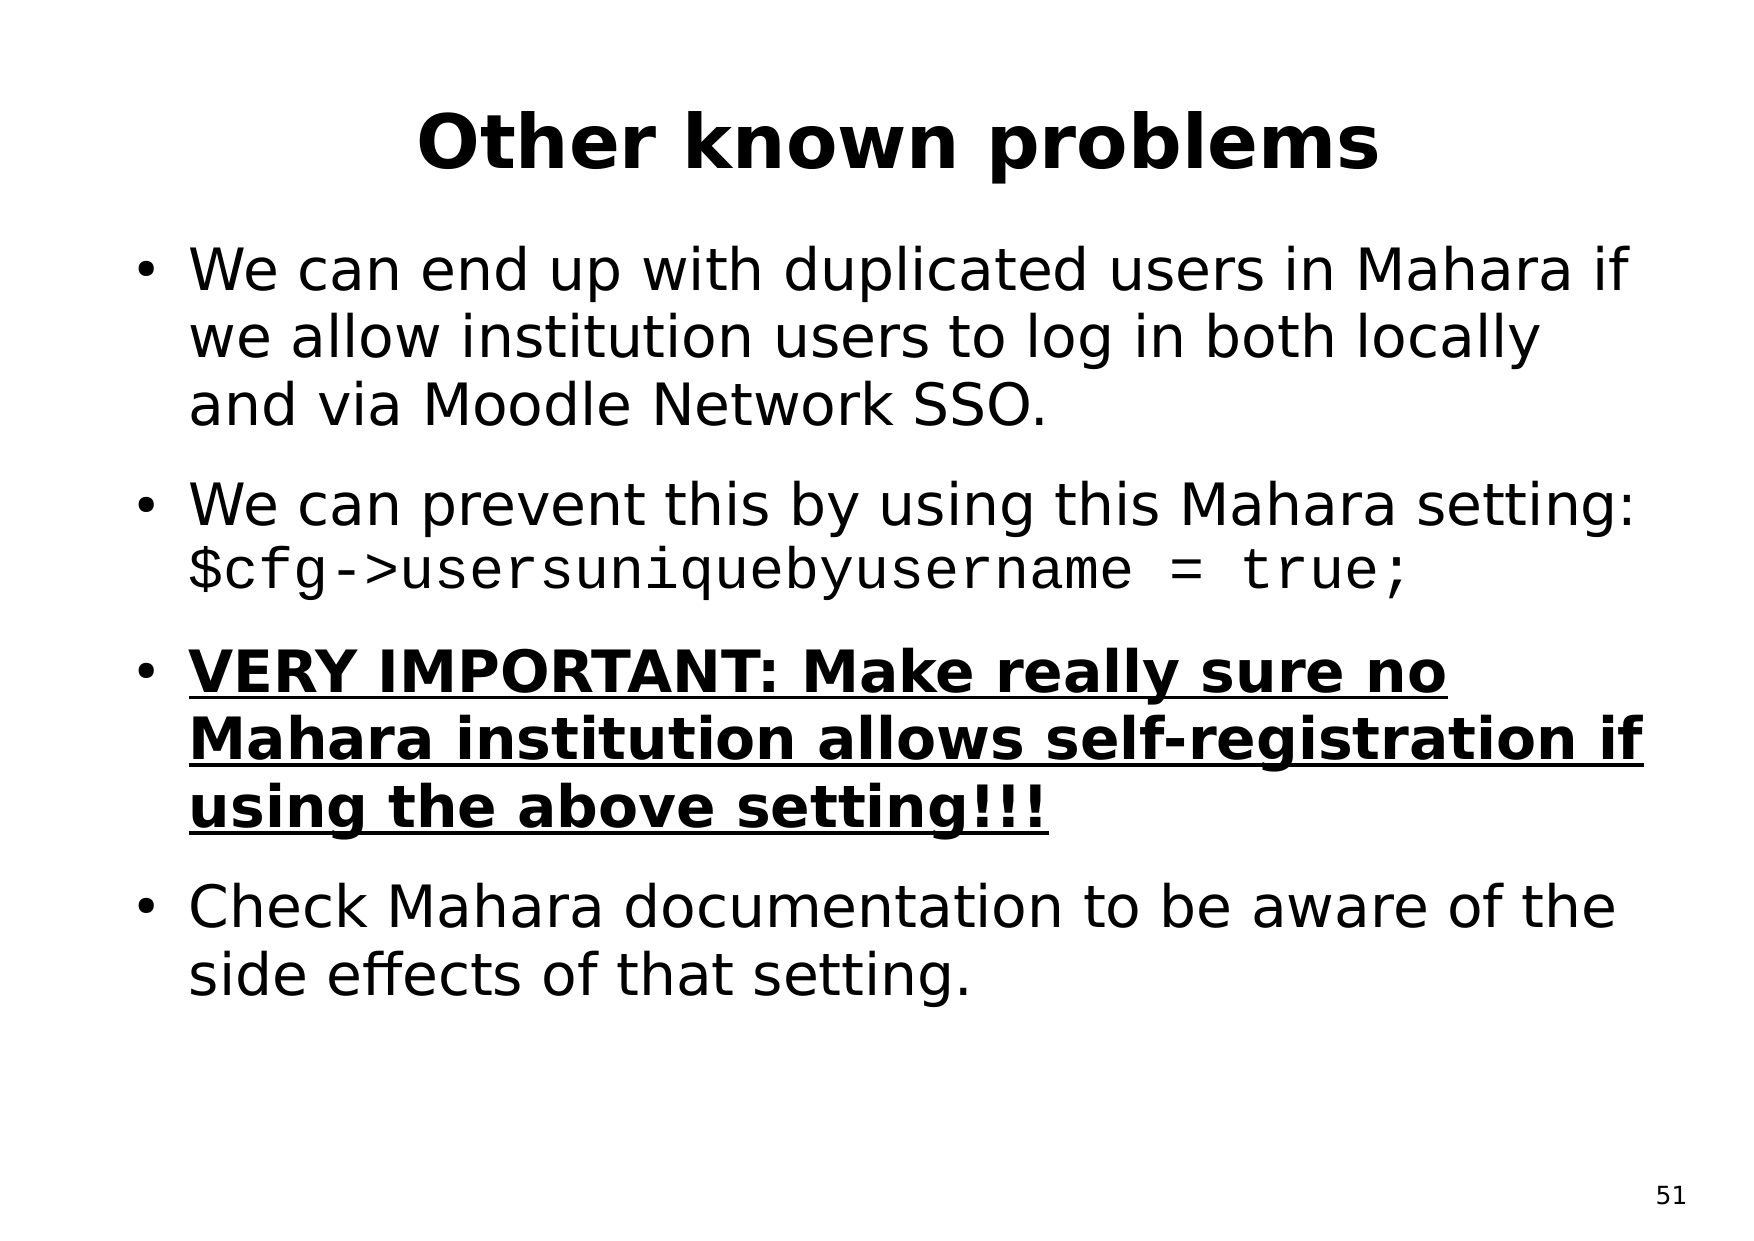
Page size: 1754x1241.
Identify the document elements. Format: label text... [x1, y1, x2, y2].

list We can end up with duplicated users in Mahara if we allow institution users to log in both locally and via Moodle Network SSO. We can prevent this by using this Mahara setting: $cfg->usersuniquebyusername = true; VERY IMPORTANT: Make really sure no Mahara institution allows self-registration if using the above setting!!! Check Mahara documentation to be aware of the side effects of that setting. [118, 236, 1654, 1126]
title Other known problems [59, 34, 1713, 242]
